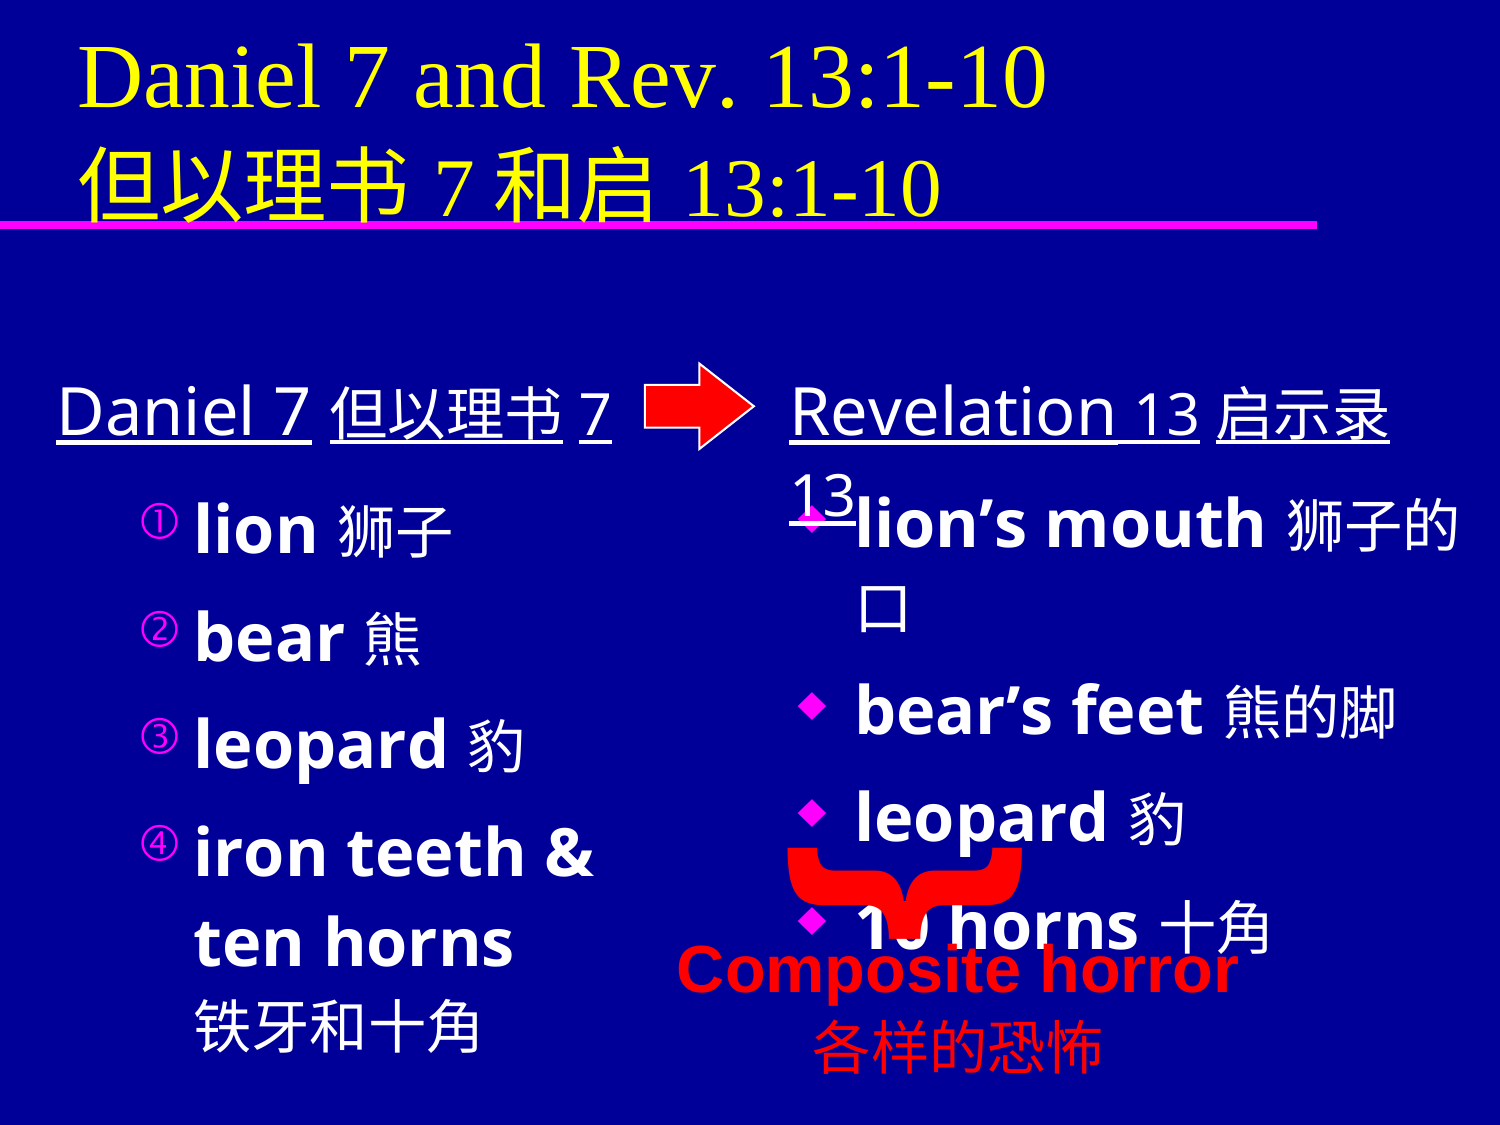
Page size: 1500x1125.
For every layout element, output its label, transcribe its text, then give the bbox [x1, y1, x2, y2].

text_box } [743, 822, 1125, 987]
text_box [644, 363, 754, 449]
text_box Composite horror 各样的恐怖 [661, 924, 1289, 1095]
title Daniel 7 and Rev. 13:1-10 但以理书7和启13:1-10 [62, 3, 1338, 249]
list lion’s mouth狮子的口 bear’s feet熊的脚 leopard豹 10 horns十角 [782, 469, 1500, 1045]
text_box Daniel 7但以理书7 [41, 356, 630, 463]
list lion狮子 bear熊 leopard豹 iron teeth & ten horns 铁牙和十角 [122, 474, 781, 1051]
text_box Revelation 13启示录13 [774, 356, 1444, 542]
